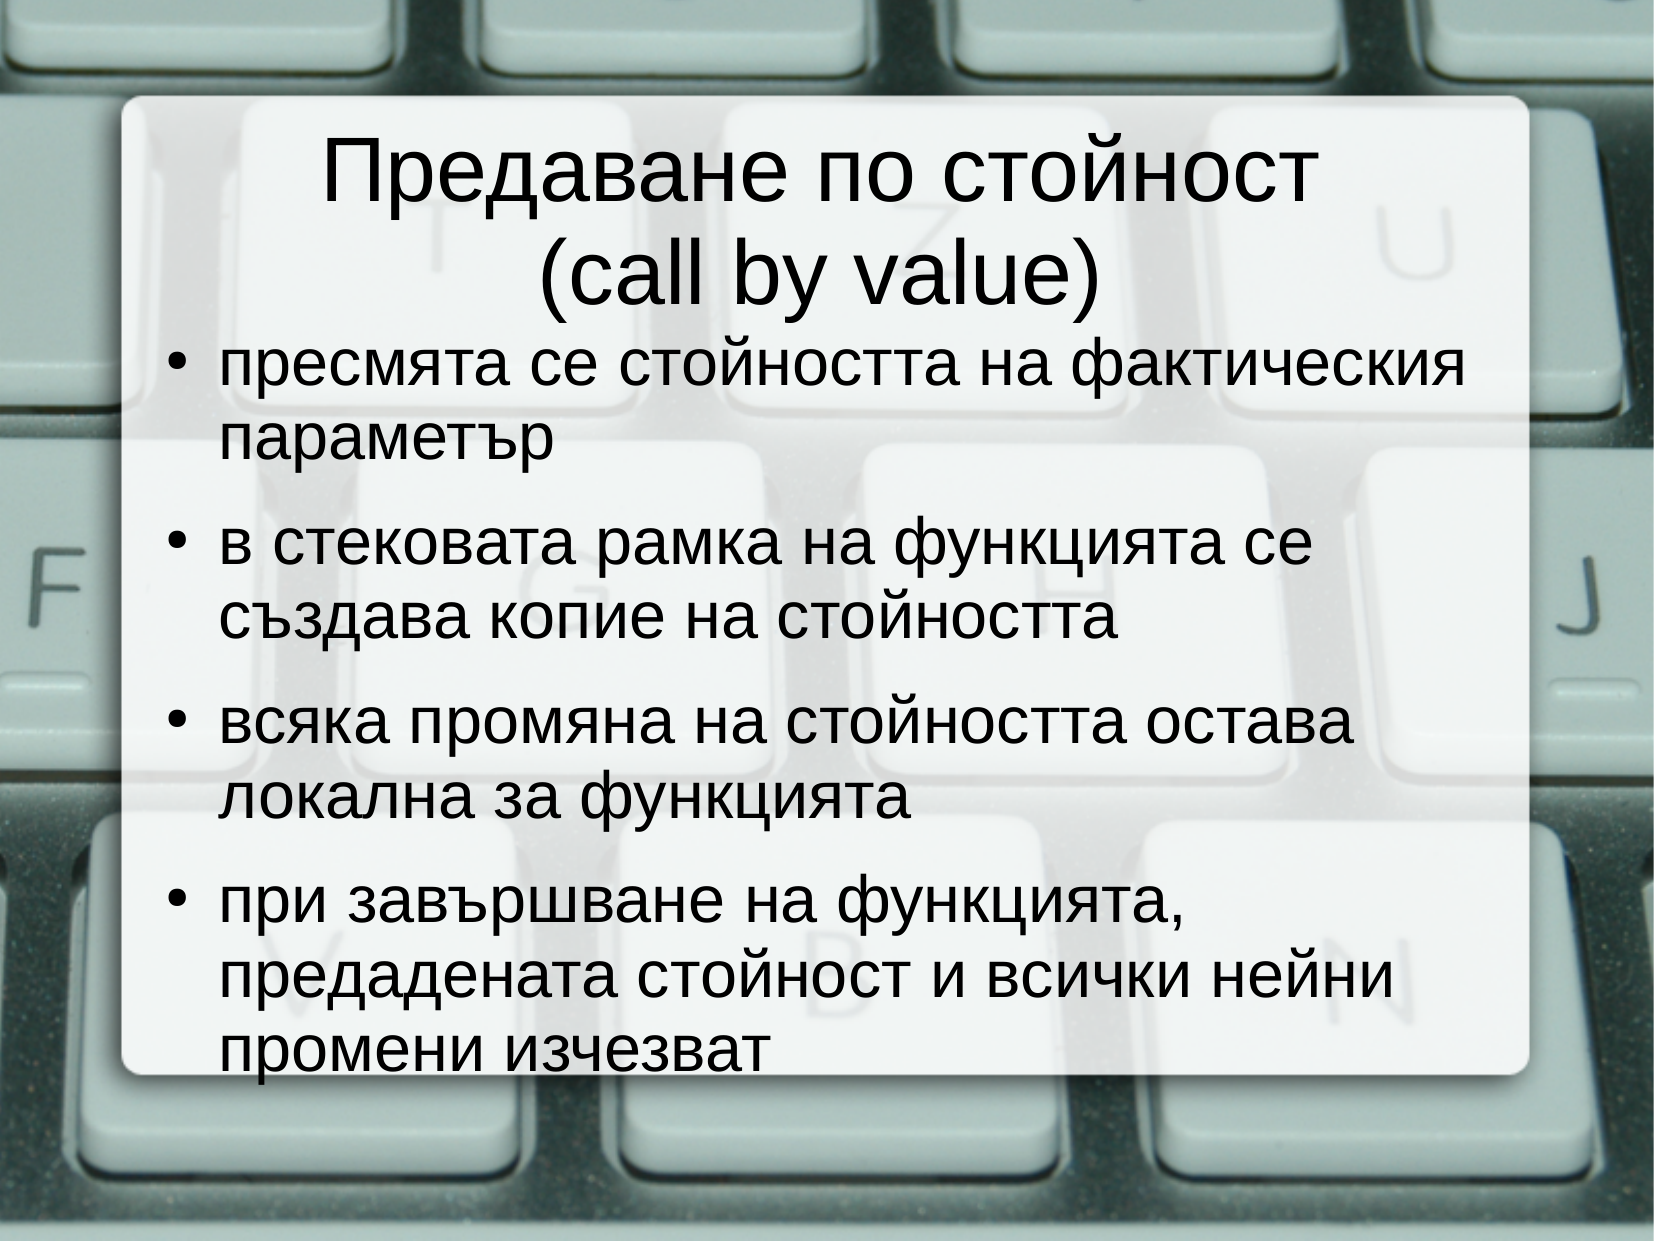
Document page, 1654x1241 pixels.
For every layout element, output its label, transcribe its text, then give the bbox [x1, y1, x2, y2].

title Предаване по стойност (call by value) [135, 117, 1506, 325]
list пресмята се стойността на фактическия параметър в стековата рамка на функцията се създава копие на стойността всяка промяна на стойността остава локална за функцията при завършване на функцията, предадената стойност и всички нейни промени изчезват [147, 324, 1506, 1087]
picture [0, 0, 1654, 1241]
